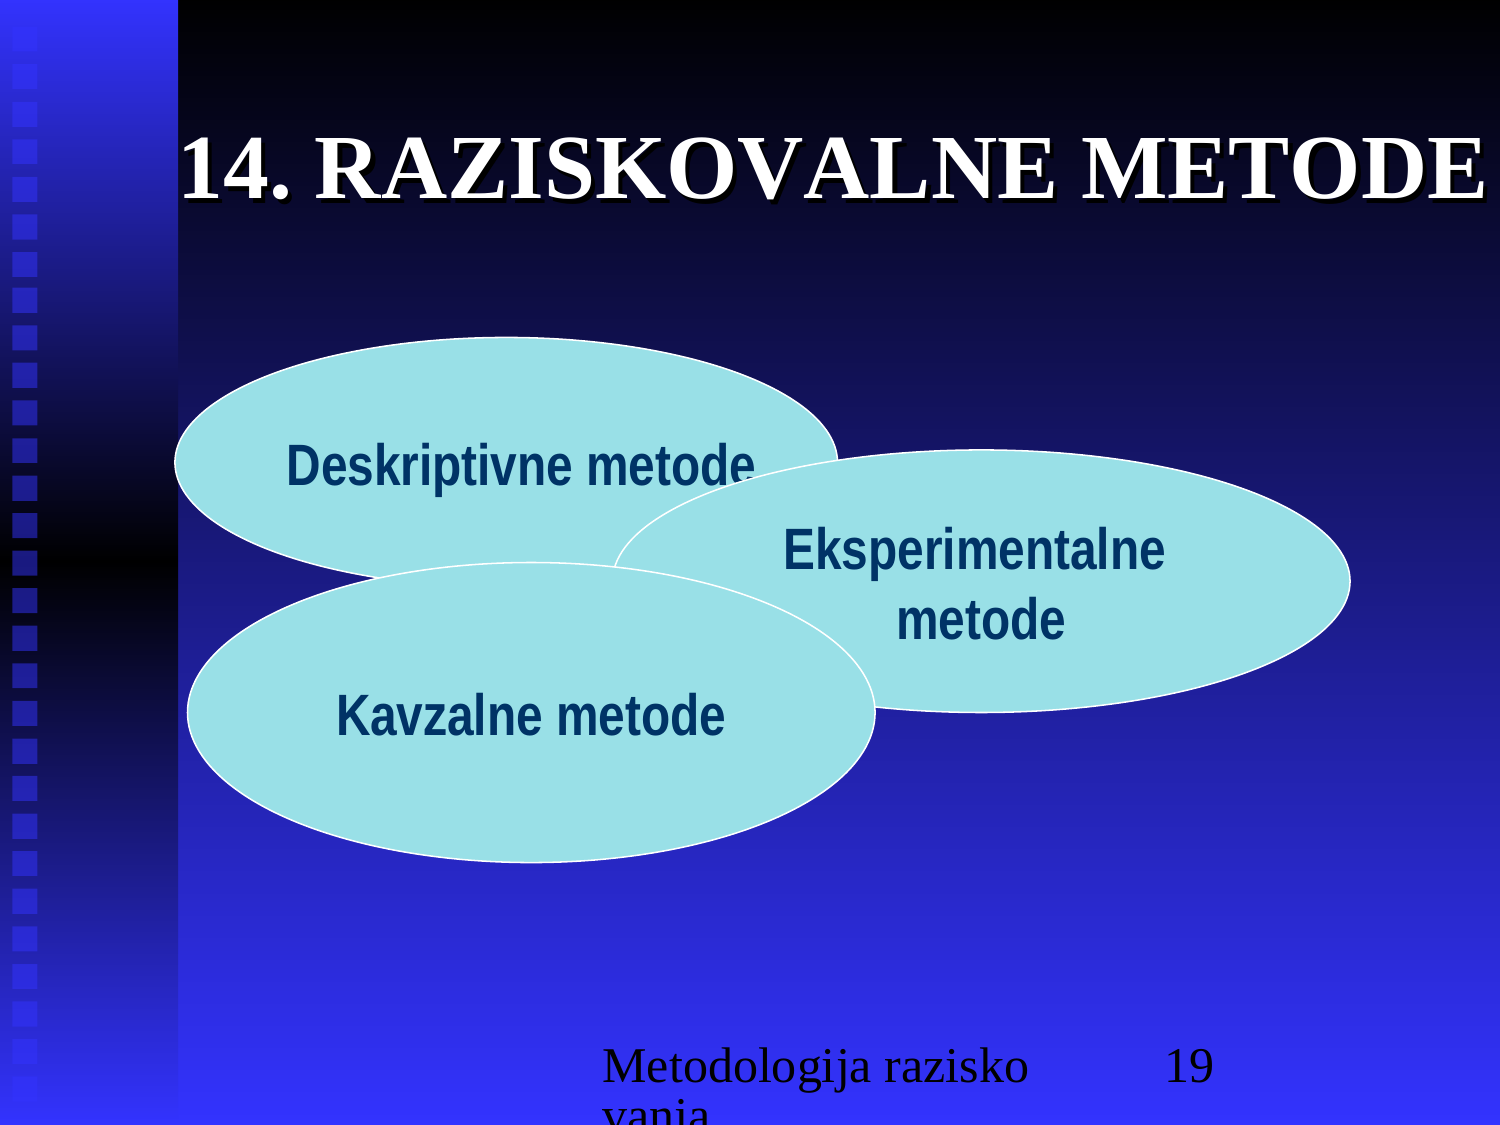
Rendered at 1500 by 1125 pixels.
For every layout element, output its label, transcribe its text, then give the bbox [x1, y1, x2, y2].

text_box Deskriptivne metode [174, 337, 838, 578]
text_box 14. RAZISKOVALNE METODE [162, 75, 1500, 225]
text_box Eksperimentalne metode [615, 449, 1351, 713]
text_box Kavzalne metode [187, 562, 876, 863]
